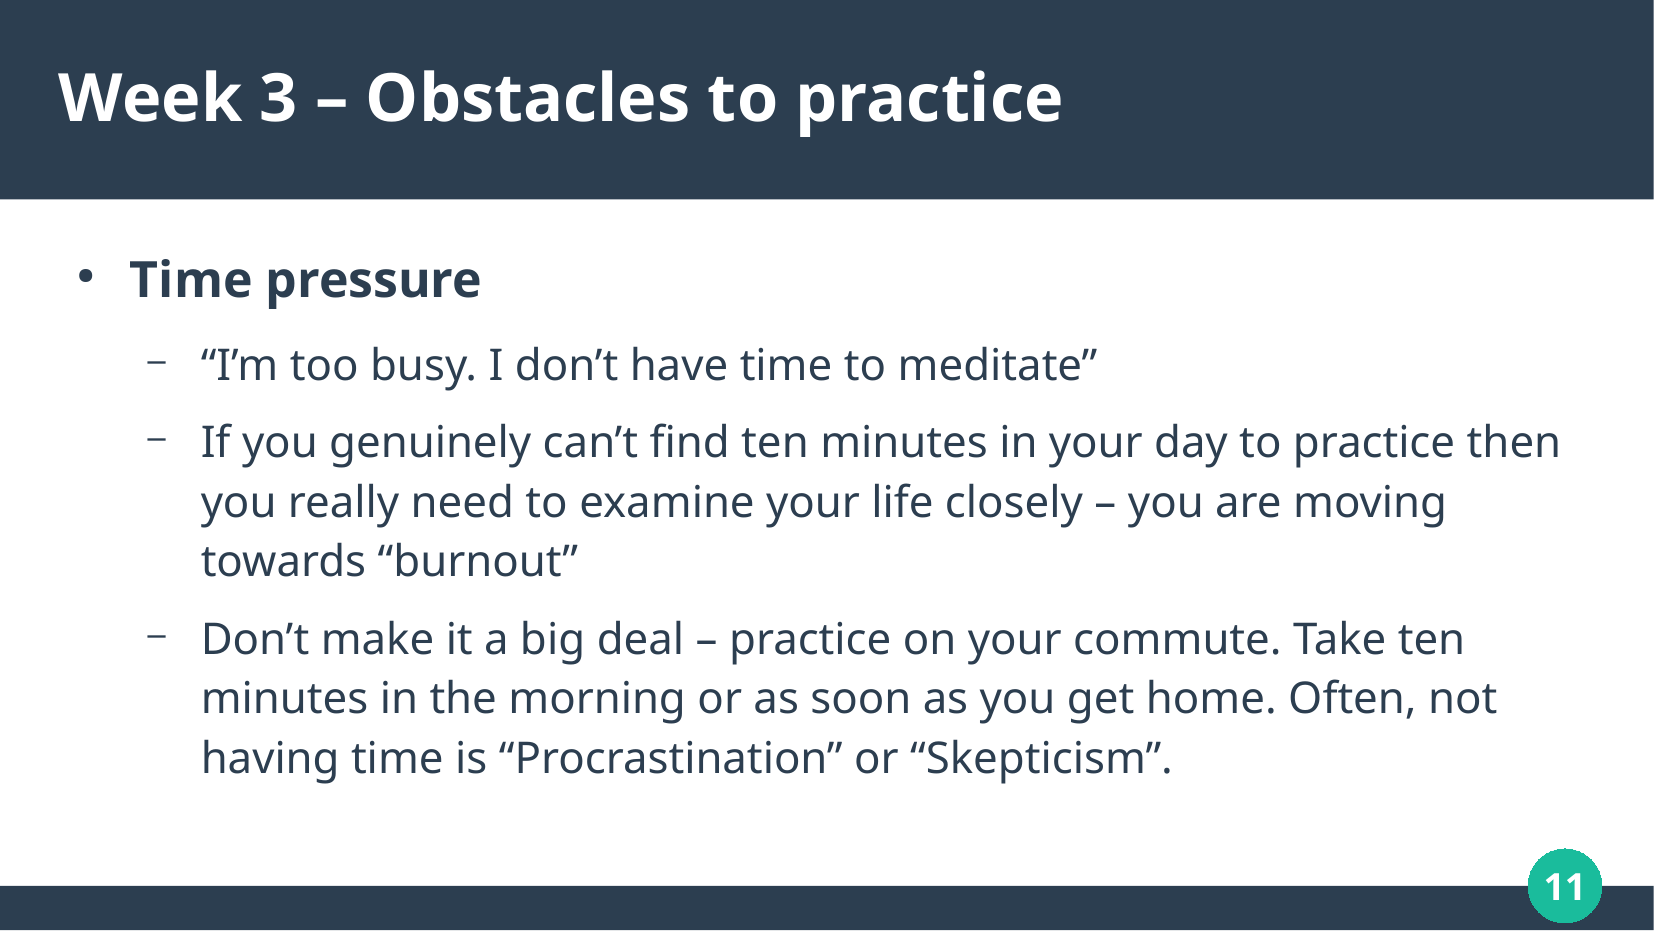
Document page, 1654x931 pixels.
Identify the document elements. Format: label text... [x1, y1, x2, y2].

title Week 3 – Obstacles to practice [59, 37, 1595, 155]
list Time pressure “I’m too busy. I don’t have time to meditate” If you genuinely can’t find ten minutes in your day to practice then you really need to examine your life closely – you are moving towards “burnout” Don’t make it a big deal – practice on your commute. Take ten minutes in the morning or as soon as you get home. Often, not having time is “Procrastination” or “Skepticism”. [59, 243, 1595, 864]
